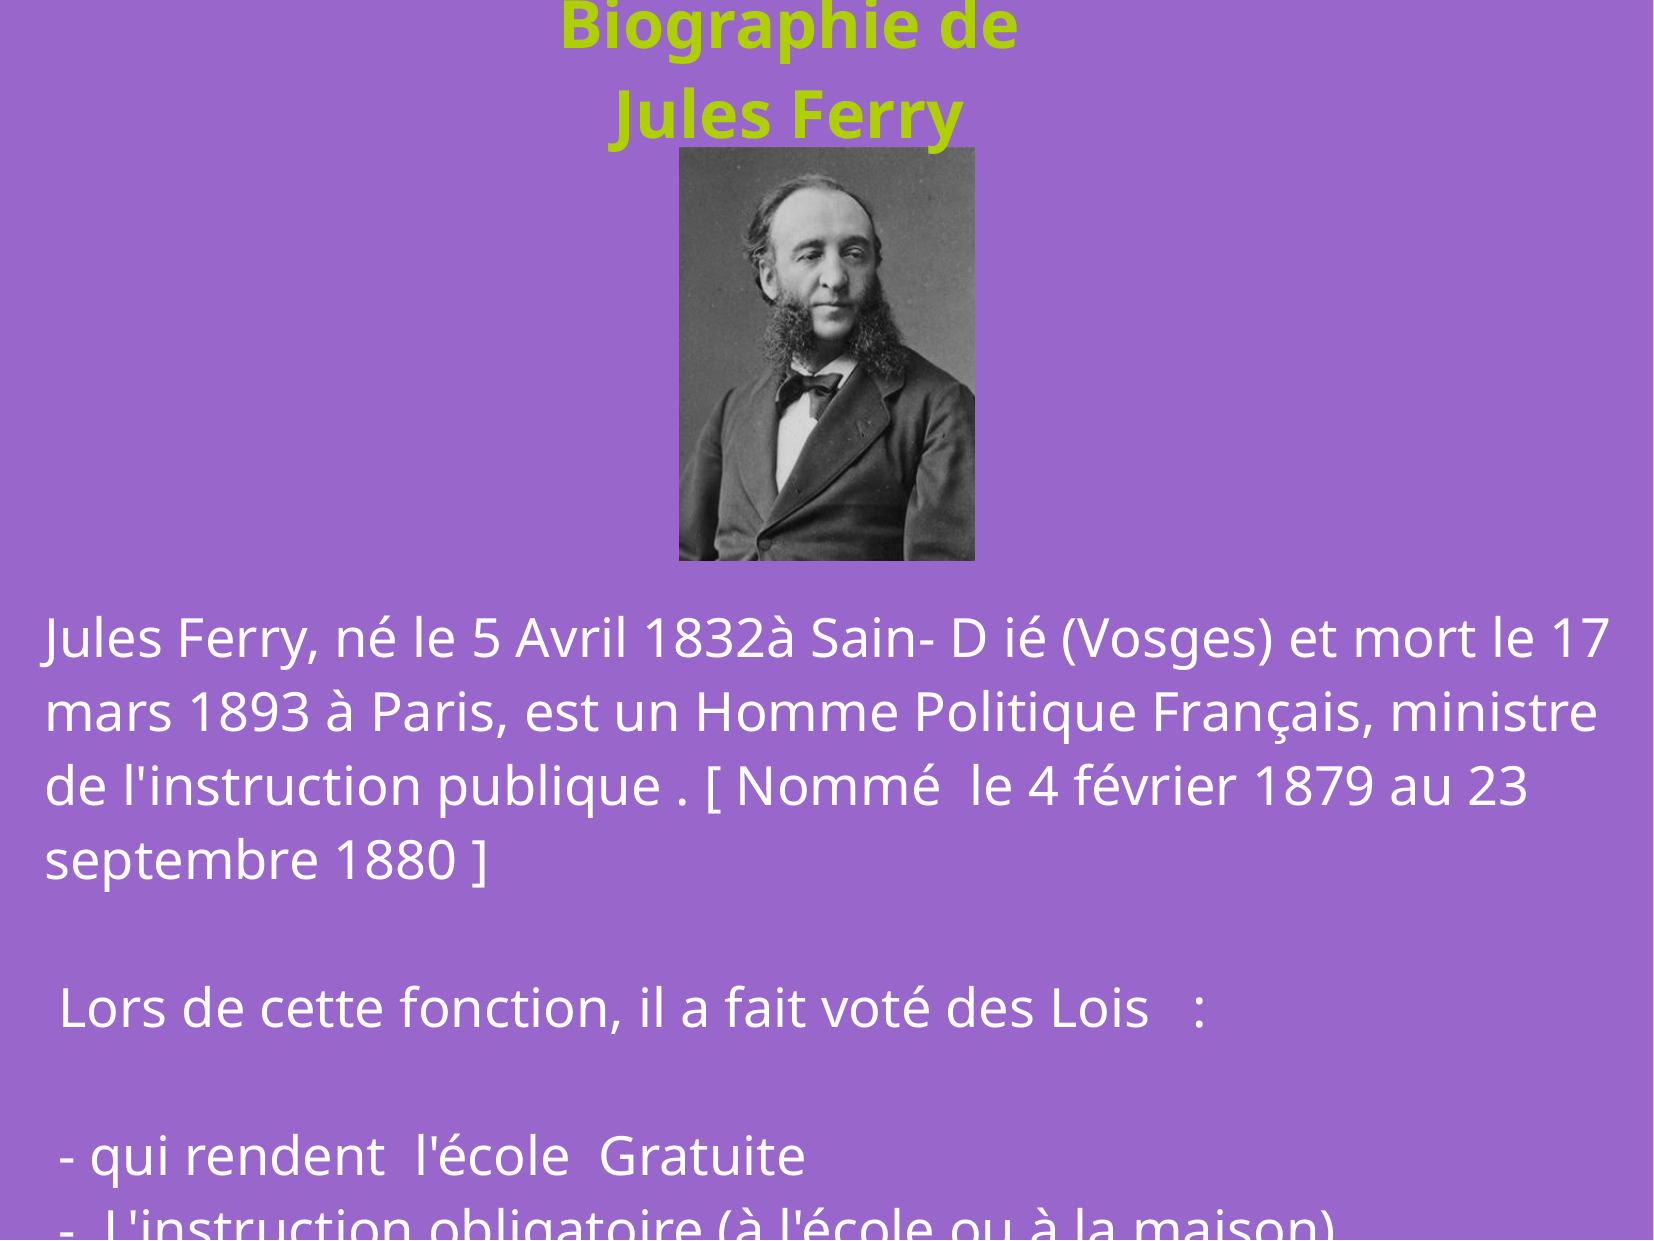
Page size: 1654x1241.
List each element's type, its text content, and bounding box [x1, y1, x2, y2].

picture [679, 147, 975, 562]
text_box Jules Ferry, né le 5 Avril 1832à Sain- D ié (Vosges) et mort le 17 mars 1893 à Paris, est un Homme Politique Français, ministre de l'instruction publique . [ Nommé le 4 février 1879 au 23 septembre 1880 ] Lors de cette fonction, il a fait voté des Lois : - qui rendent l'école Gratuite - L'instruction obligatoire (à l'école ou à la maison) - l'enseignement public laïc (1882 ), ce qui veut dire qu'il ne dépends pas des organisations religieuses. [29, 592, 1630, 1241]
text_box Biographie de Jules Ferry [515, 29, 1063, 106]
